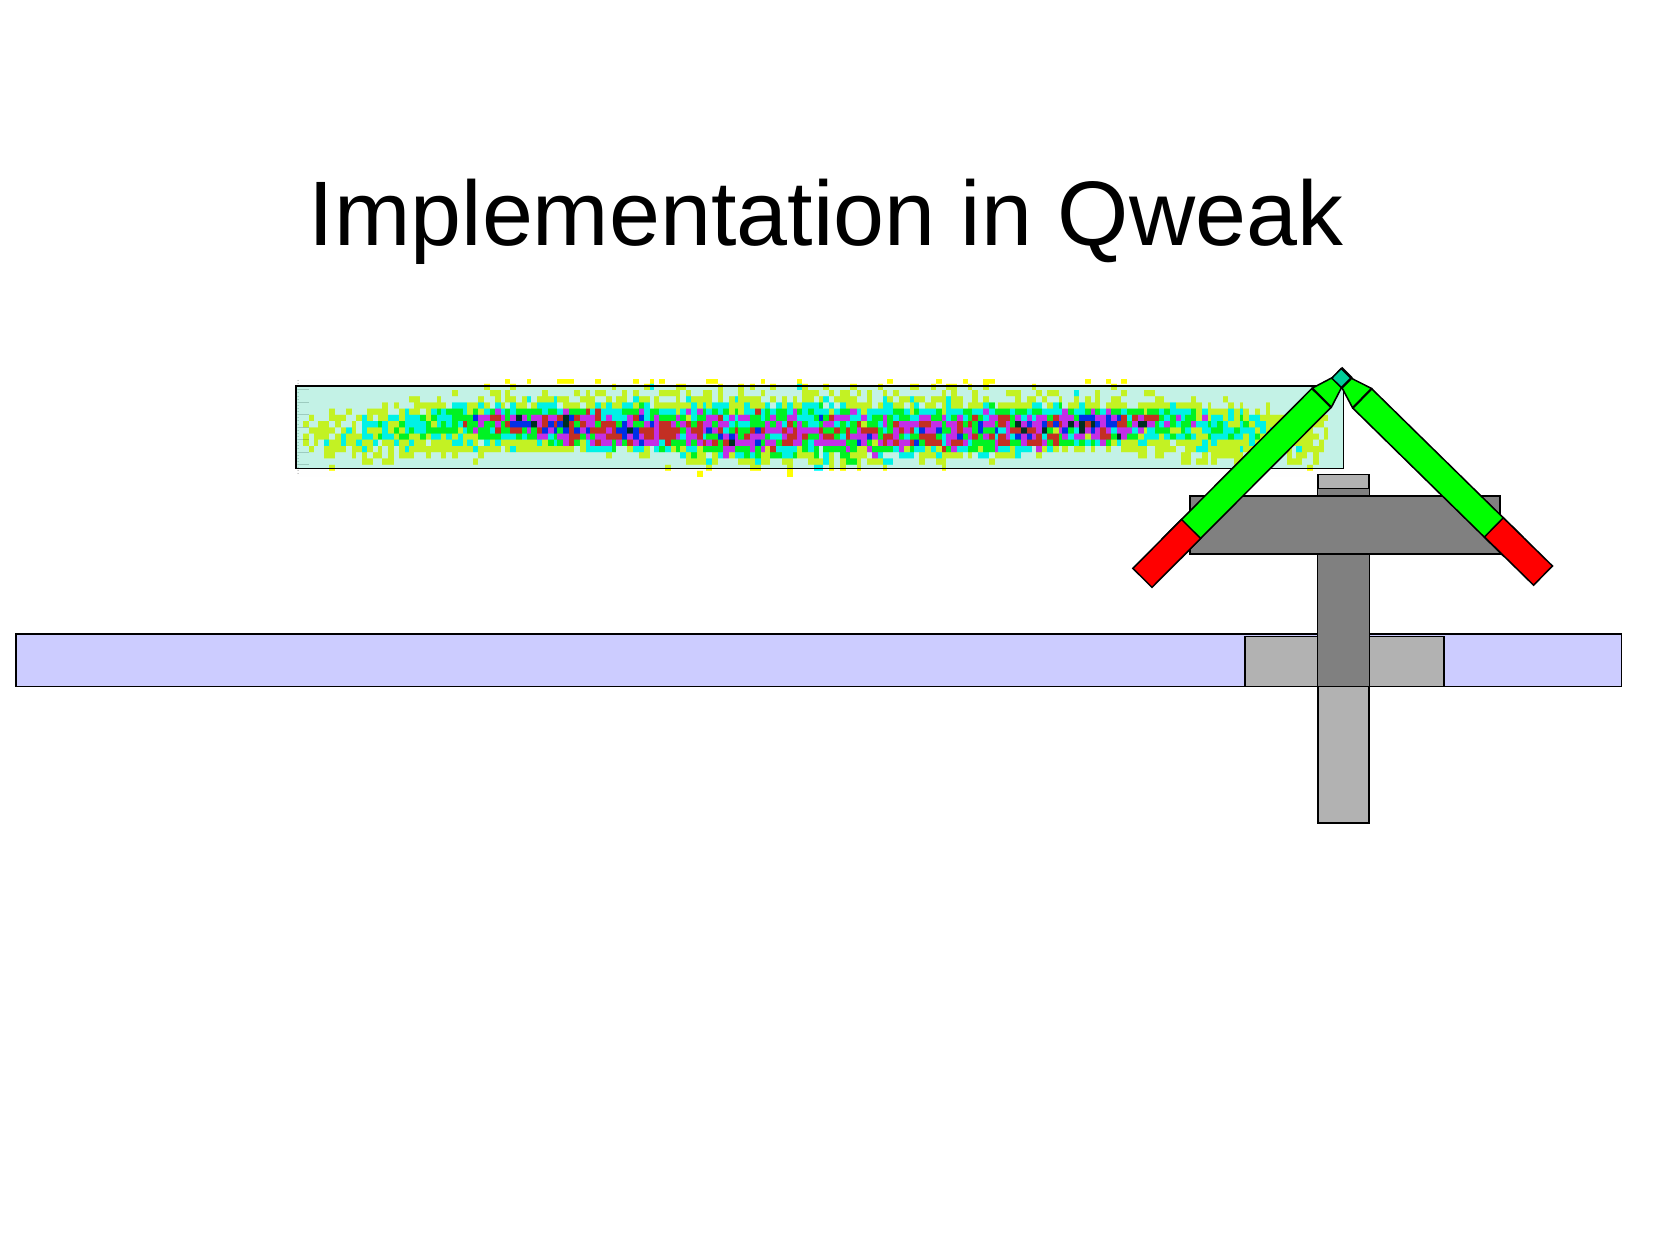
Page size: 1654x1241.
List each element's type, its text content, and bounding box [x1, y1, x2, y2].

picture [297, 379, 1327, 385]
text_box Implementation in Qweak [124, 110, 1530, 317]
picture [1263, 469, 1344, 477]
picture [297, 469, 1230, 477]
text_box [16, 367, 1622, 824]
